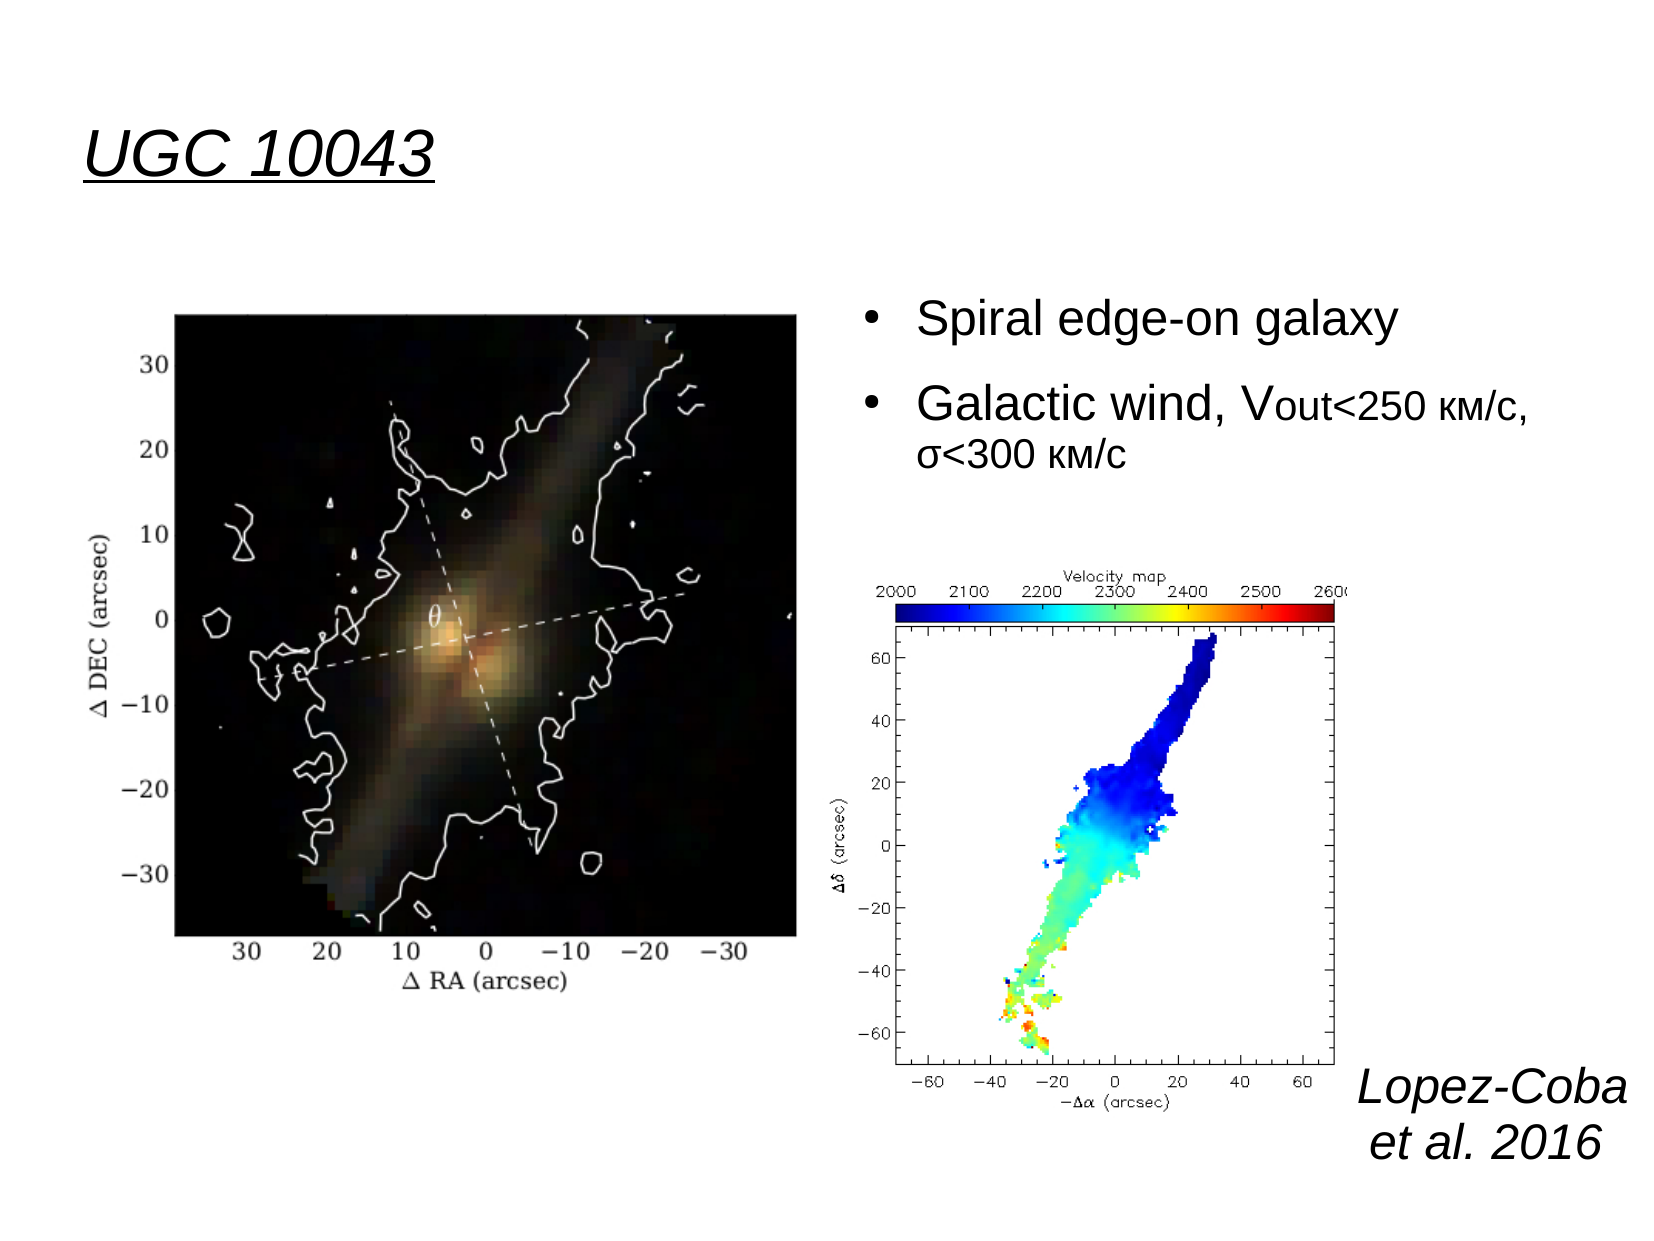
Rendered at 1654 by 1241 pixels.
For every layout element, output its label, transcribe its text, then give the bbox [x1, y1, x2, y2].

text_box Lopez-Coba et al. 2016 [1318, 1051, 1654, 1234]
picture [82, 299, 809, 1000]
list Spiral edge-on galaxy Galactic wind, Vout<250 км/с, σ<300 км/с [845, 290, 1572, 1010]
title UGC 10043 [82, 49, 1571, 257]
picture [822, 566, 1347, 1134]
